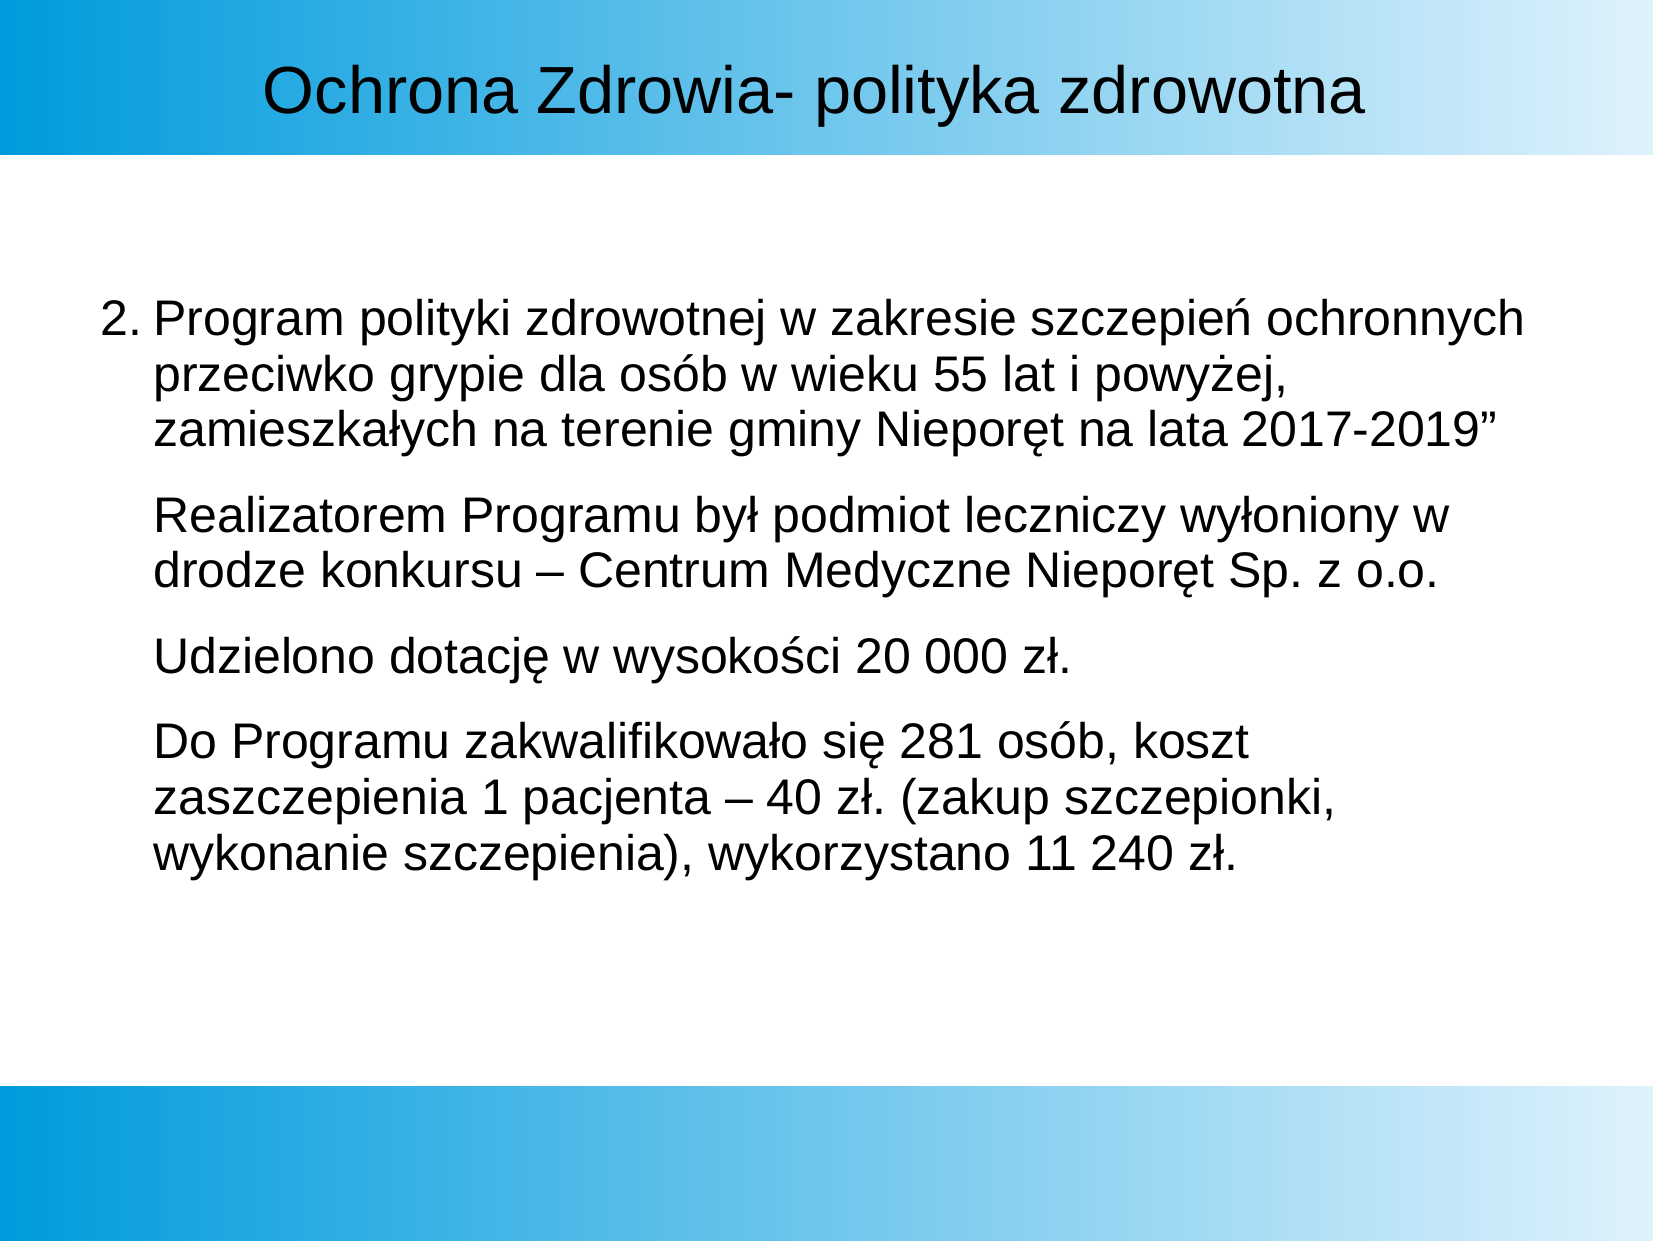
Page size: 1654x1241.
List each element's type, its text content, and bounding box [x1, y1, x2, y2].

list Program polityki zdrowotnej w zakresie szczepień ochronnych przeciwko grypie dla osób w wieku 55 lat i powyżej, zamieszkałych na terenie gminy Nieporęt na lata 2017-2019” Realizatorem Programu był podmiot leczniczy wyłoniony w drodze konkursu – Centrum Medyczne Nieporęt Sp. z o.o. Udzielono dotację w wysokości 20 000 zł. Do Programu zakwalifikowało się 281 osób, koszt zaszczepienia 1 pacjenta – 40 zł. (zakup szczepionki, wykonanie szczepienia), wykorzystano 11 240 zł. [82, 290, 1571, 1010]
title Ochrona Zdrowia- polityka zdrowotna [70, 38, 1559, 144]
